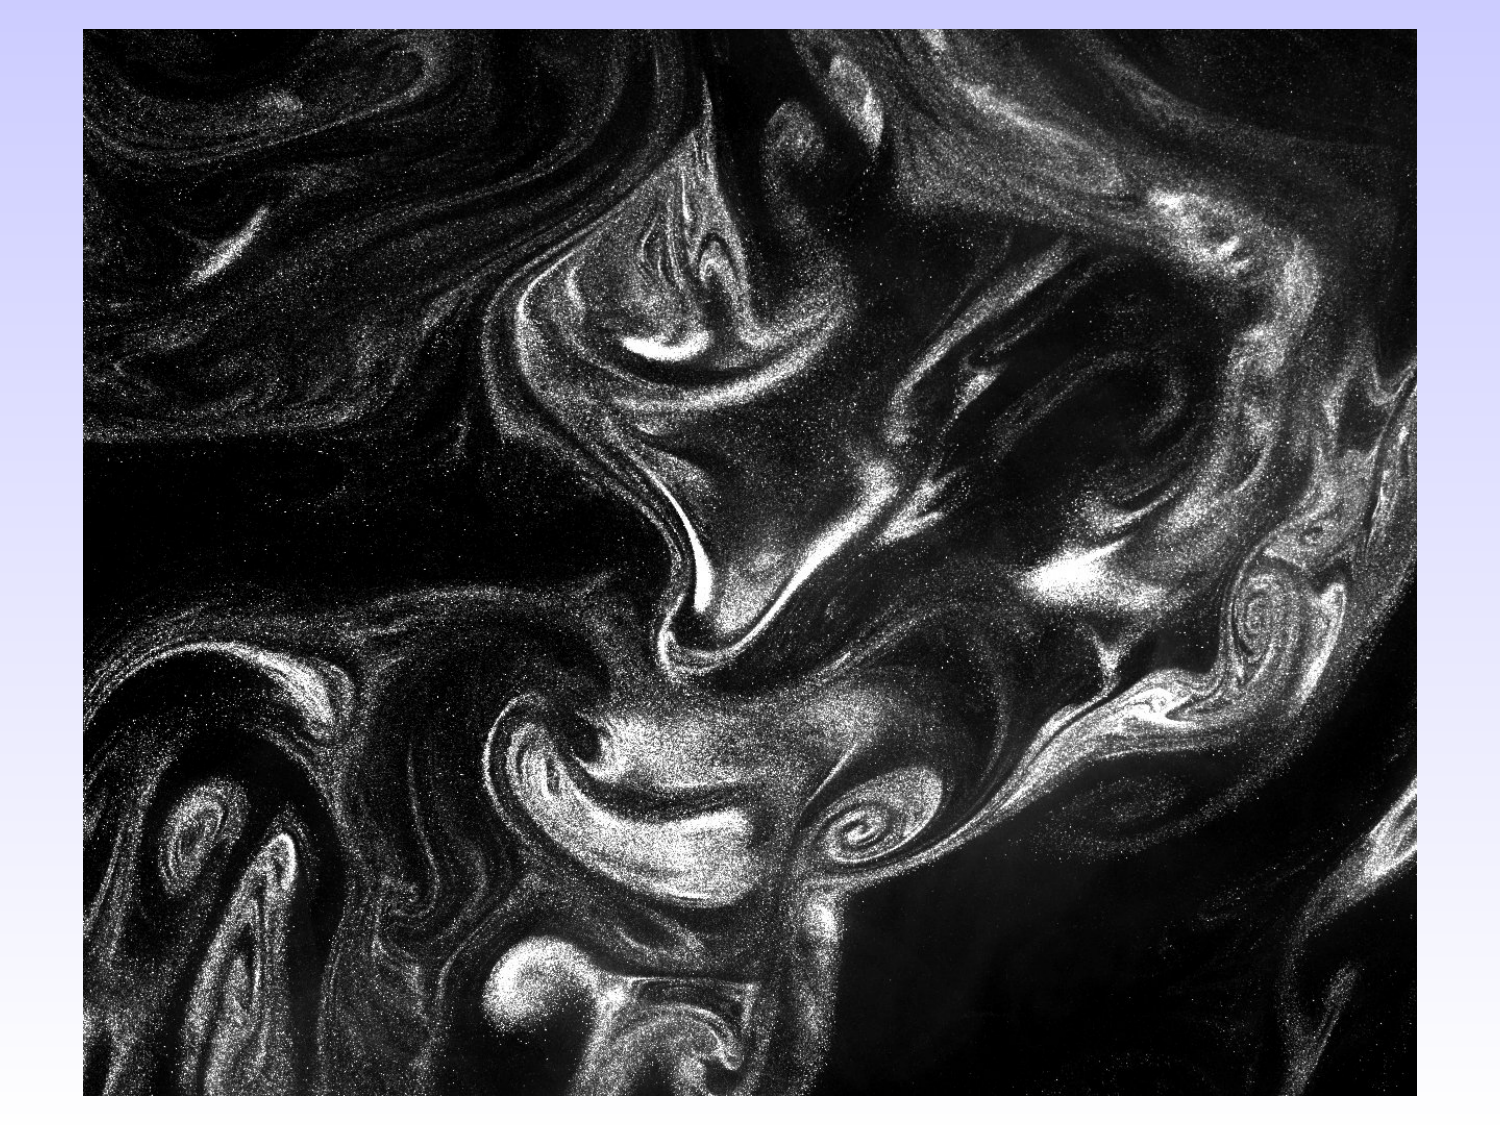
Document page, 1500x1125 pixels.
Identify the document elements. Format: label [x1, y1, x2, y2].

picture [83, 29, 1417, 1096]
